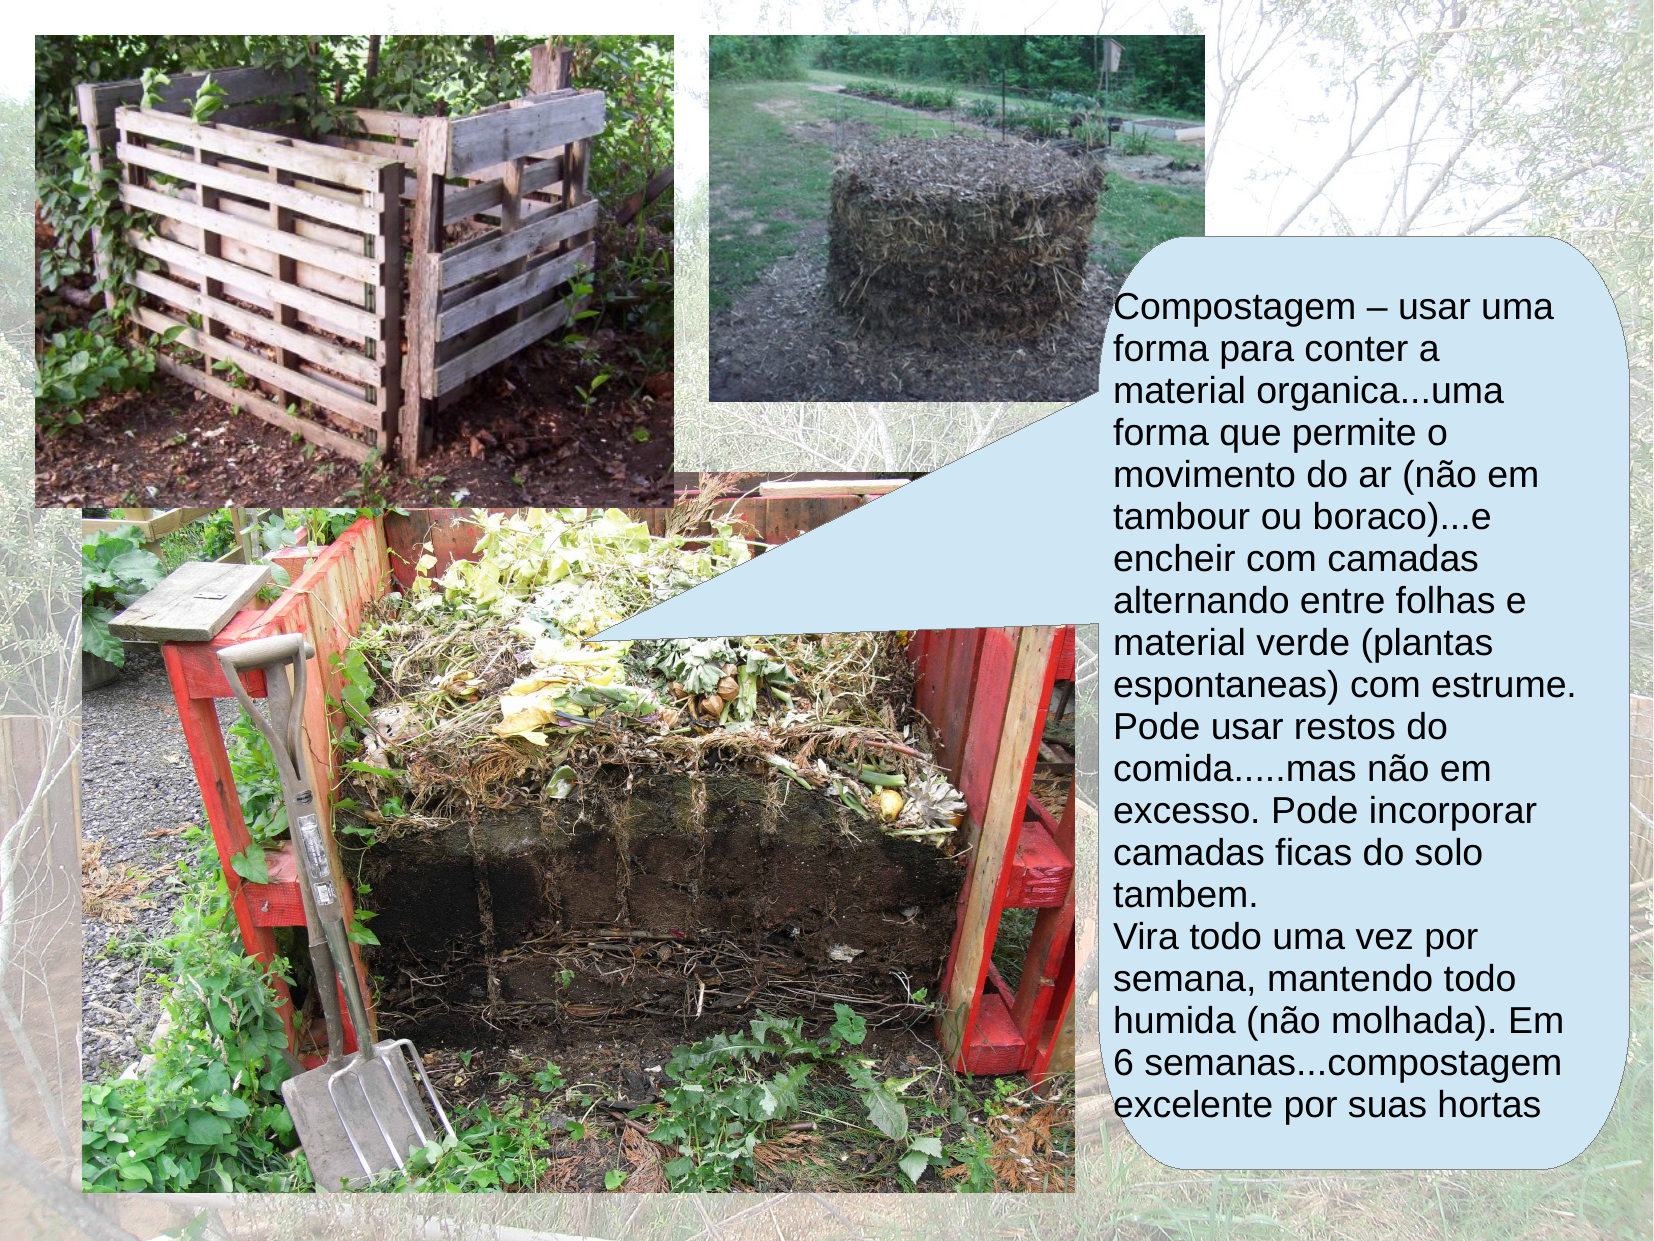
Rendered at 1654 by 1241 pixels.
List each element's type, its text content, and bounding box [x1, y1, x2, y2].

text_box [580, 391, 1098, 642]
picture [709, 35, 1205, 402]
text_box [1126, 236, 1630, 1170]
picture [35, 35, 1075, 1193]
text_box Compostagem – usar uma forma para conter a material organica...uma forma que permite o movimento do ar (não em tambour ou boraco)...e encheir com camadas alternando entre folhas e material verde (plantas espontaneas) com estrume. Pode usar restos do comida.....mas não em excesso. Pode incorporar camadas ficas do solo tambem. Vira todo uma vez por semana, mantendo todo humida (não molhada). Em 6 semanas...compostagem excelente por suas hortas [1098, 278, 1595, 1134]
